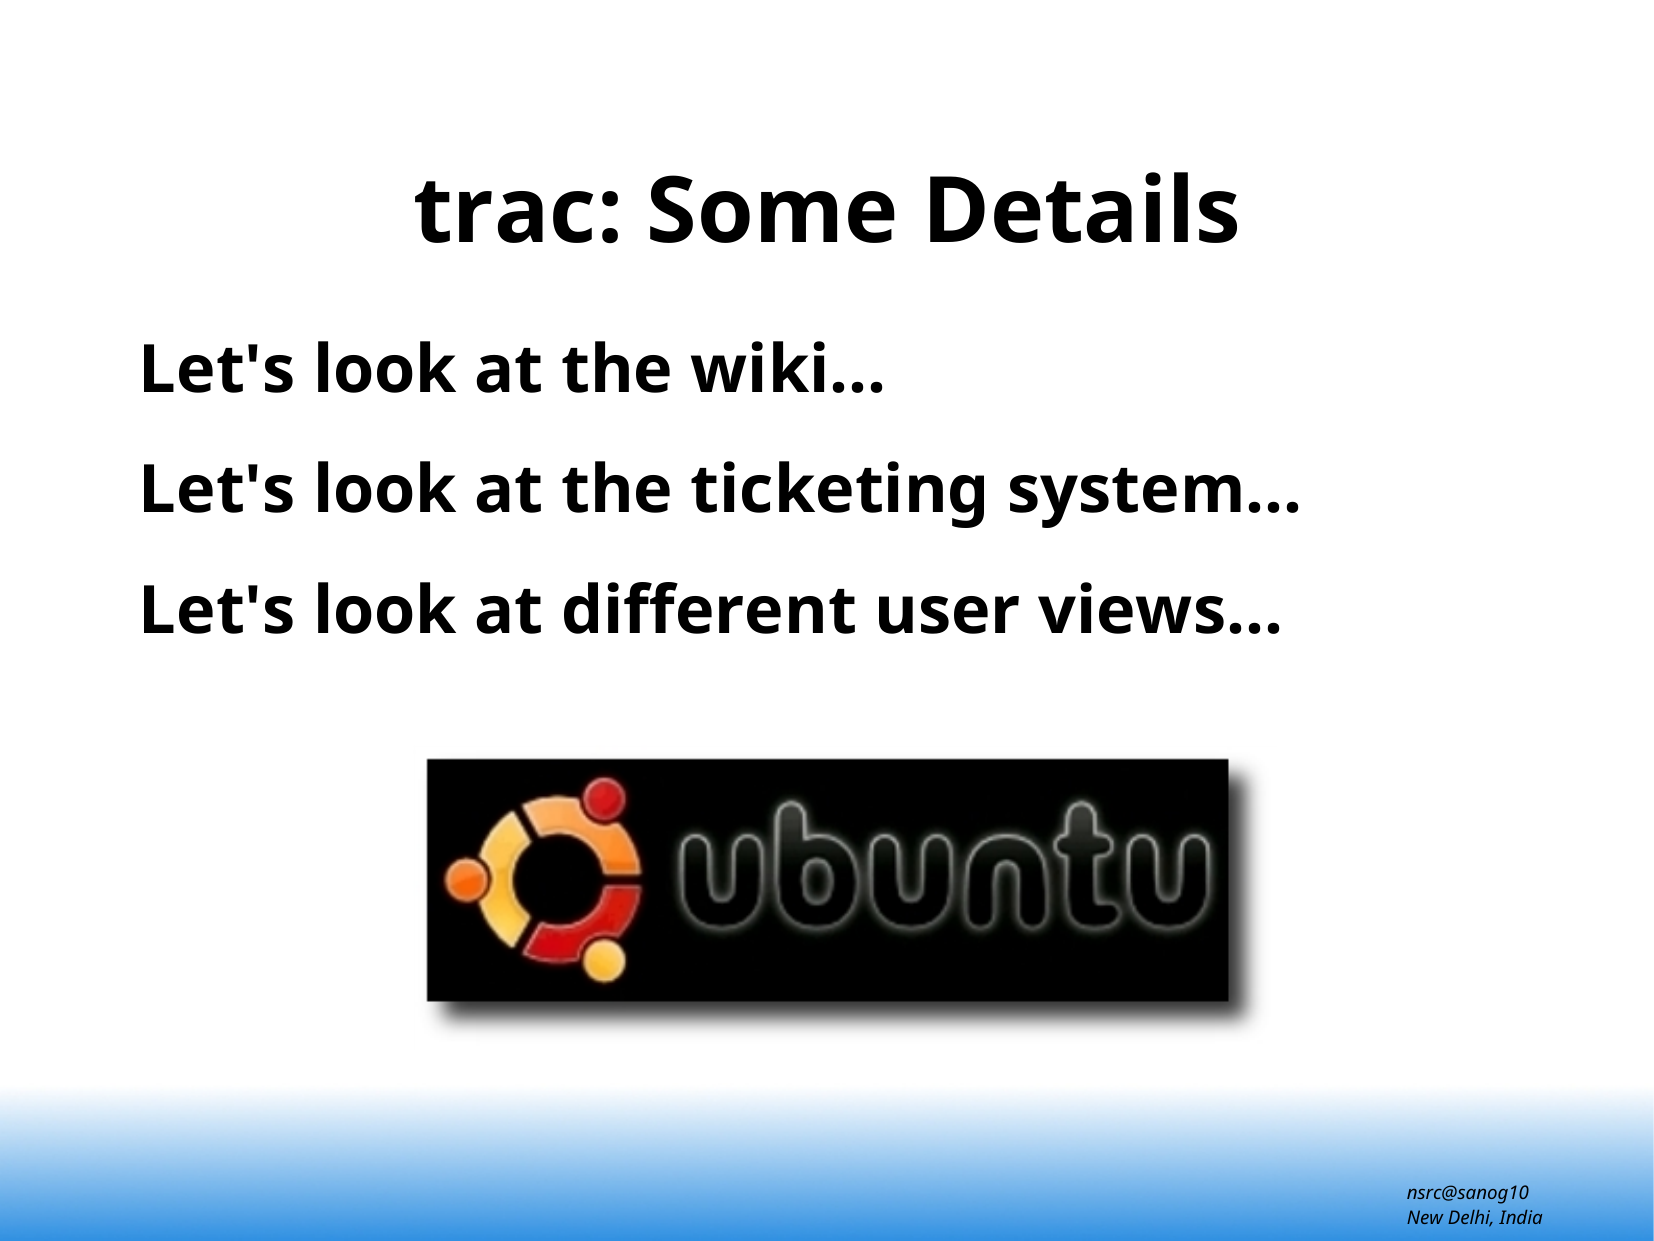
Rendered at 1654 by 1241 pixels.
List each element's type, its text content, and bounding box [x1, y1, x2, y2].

title trac: Some Details [121, 102, 1534, 311]
picture [0, 1083, 1654, 1241]
list Let's look at the wiki... Let's look at the ticketing system... Let's look at different user views... [121, 321, 1559, 1111]
picture [413, 745, 1277, 1050]
